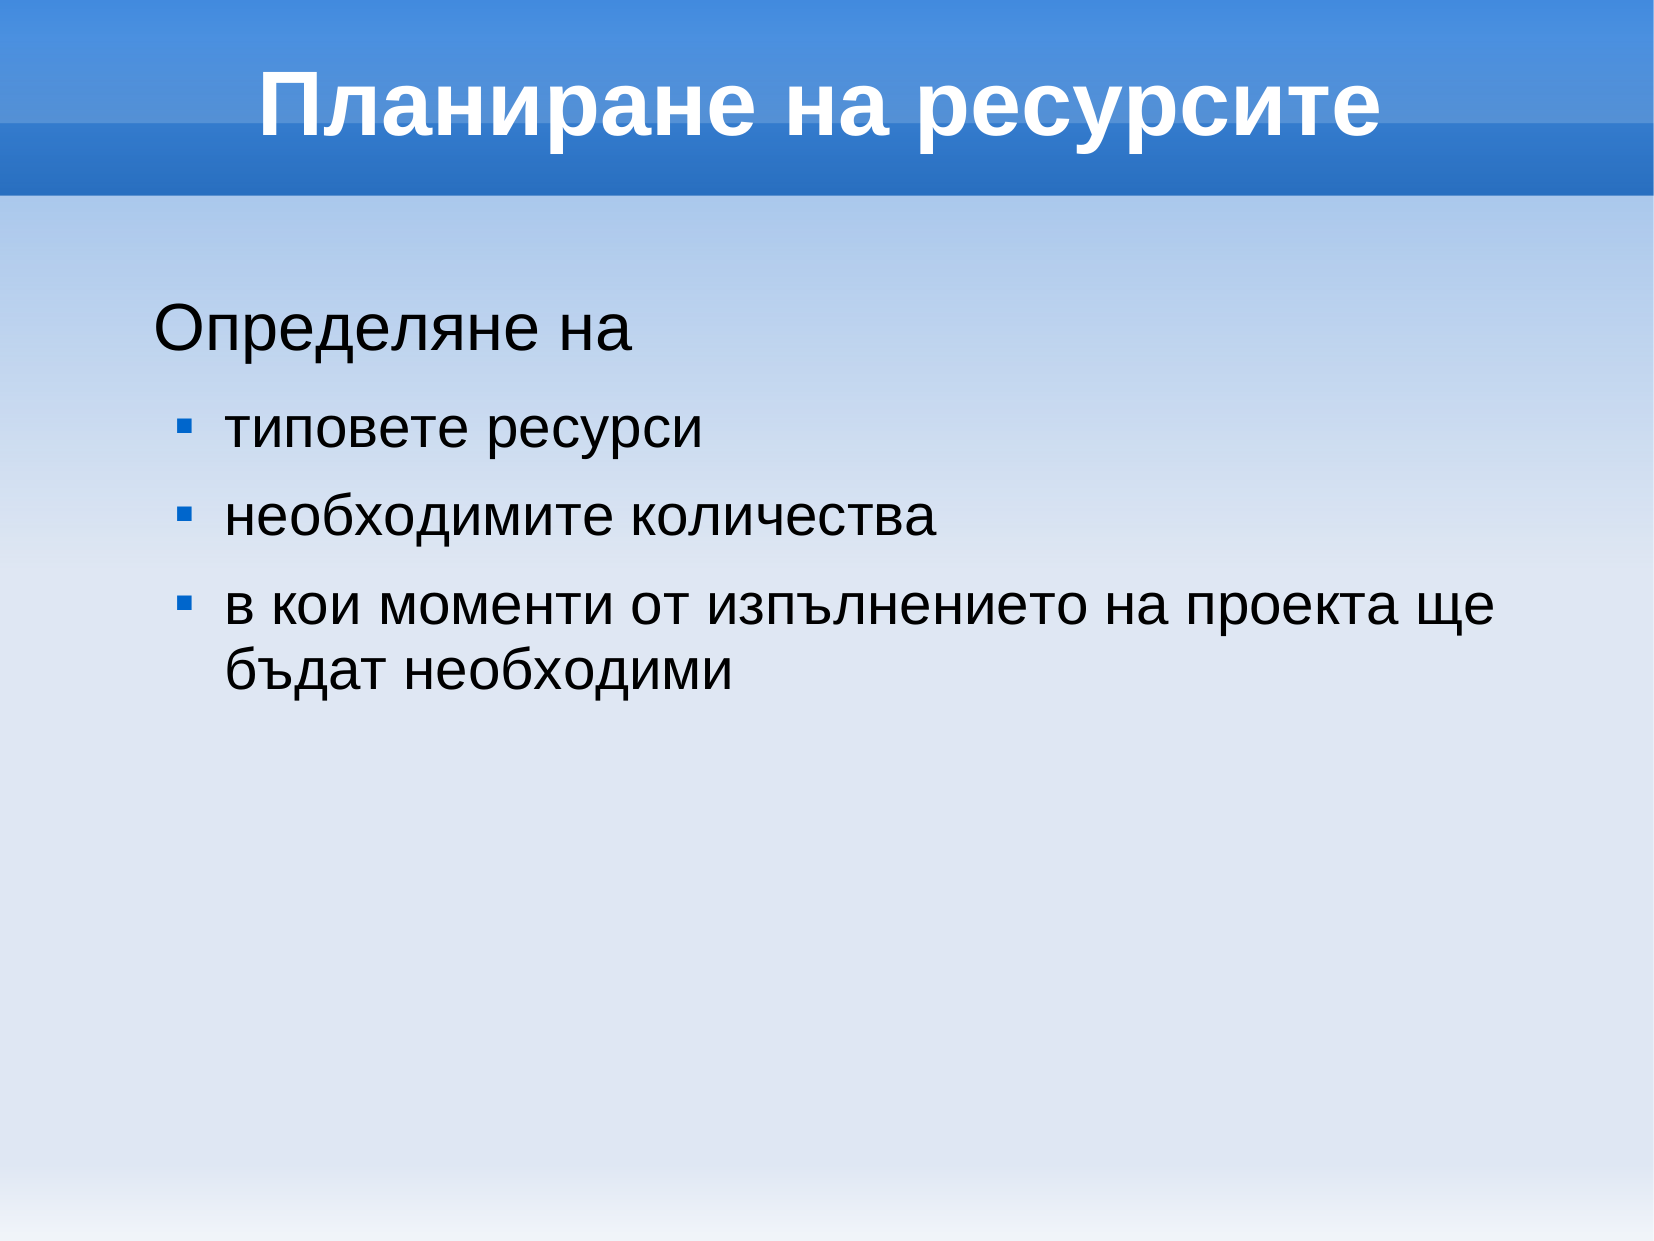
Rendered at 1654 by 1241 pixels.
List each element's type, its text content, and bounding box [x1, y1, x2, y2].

title Планиране на ресурсите [76, 0, 1565, 208]
picture [0, 0, 1654, 1241]
list Определяне на типовете ресурси необходимите количества в кои моменти от изпълнението на проекта ще бъдат необходими [82, 290, 1571, 1109]
